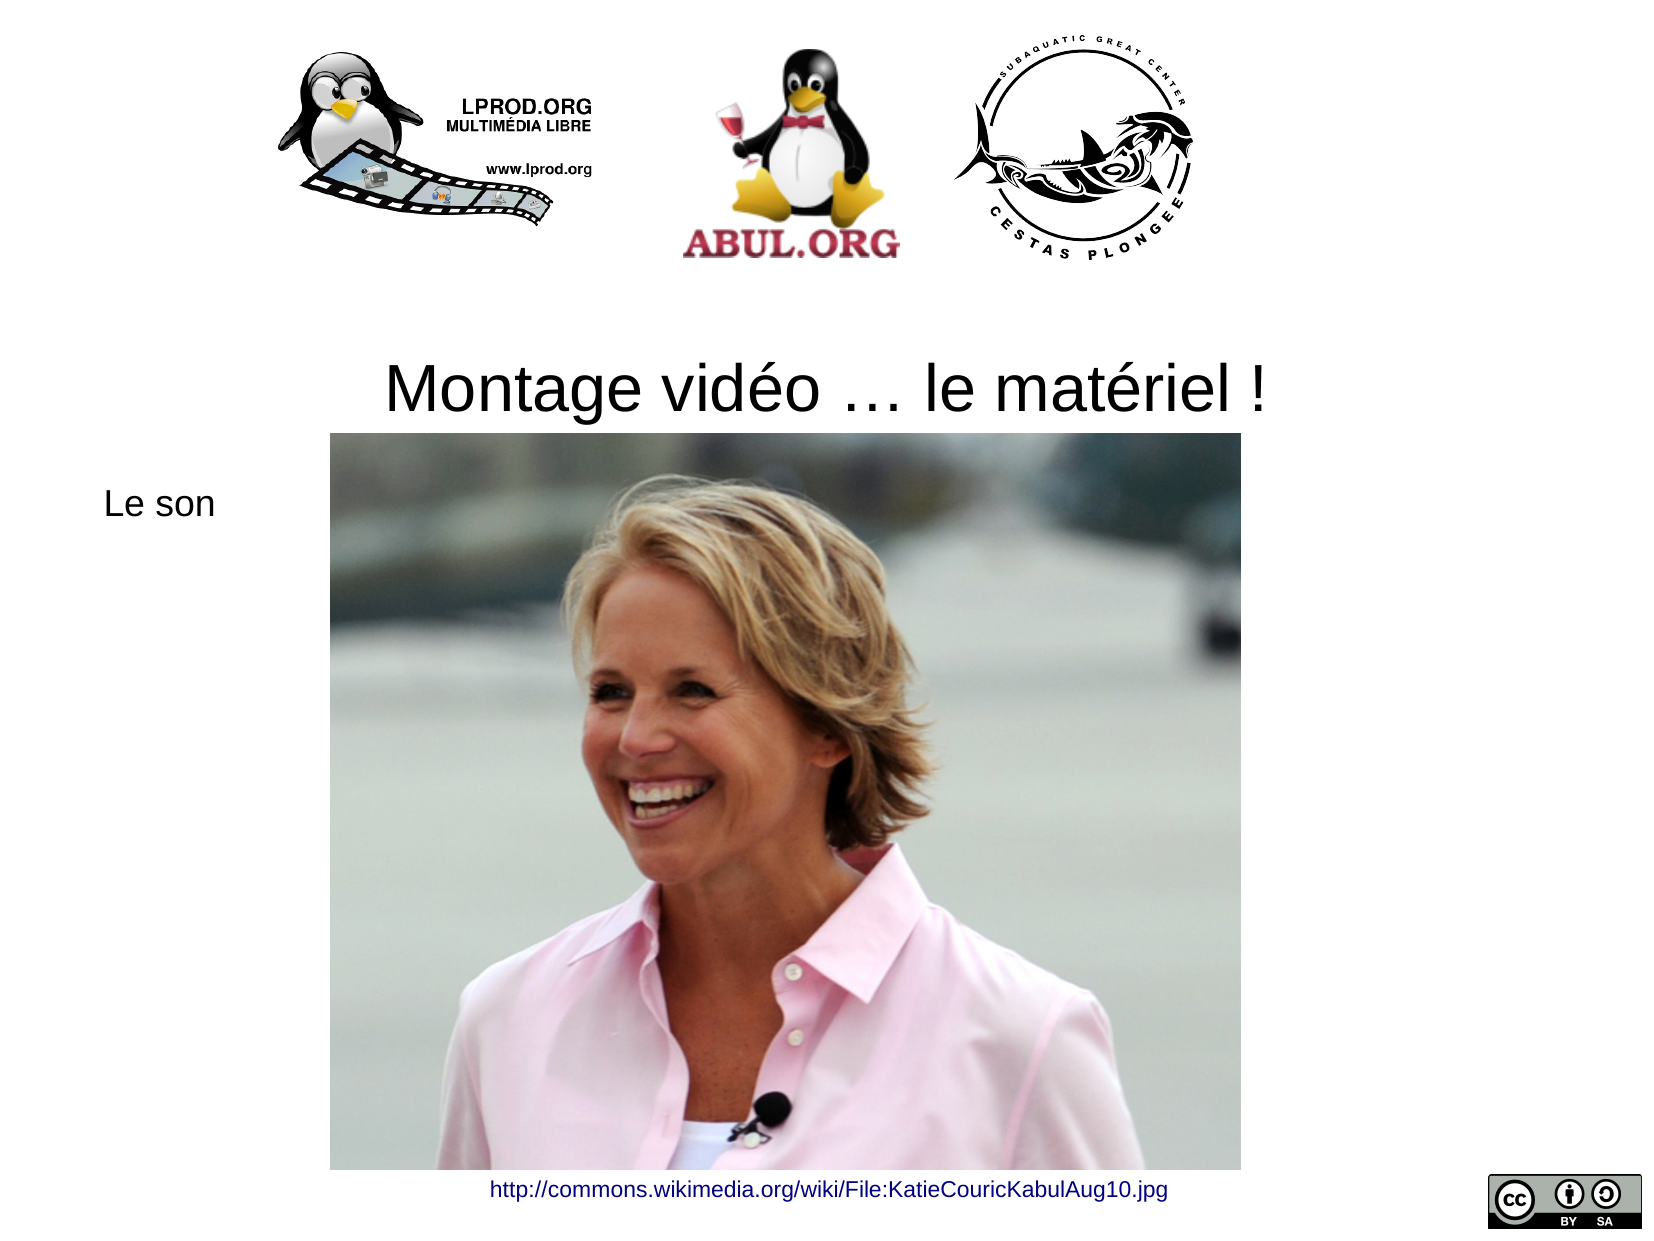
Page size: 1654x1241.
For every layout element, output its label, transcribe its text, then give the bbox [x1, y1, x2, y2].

text_box http://commons.wikimedia.org/wiki/File:KatieCouricKabulAug10.jpg [271, 1169, 1394, 1215]
picture [330, 433, 1241, 1170]
picture [276, 50, 603, 258]
picture [1488, 1174, 1642, 1229]
text_box Le son [88, 474, 231, 532]
picture [953, 35, 1193, 260]
subtitle Montage vidéo … le matériel ! [82, 290, 1571, 1010]
picture [683, 49, 900, 258]
